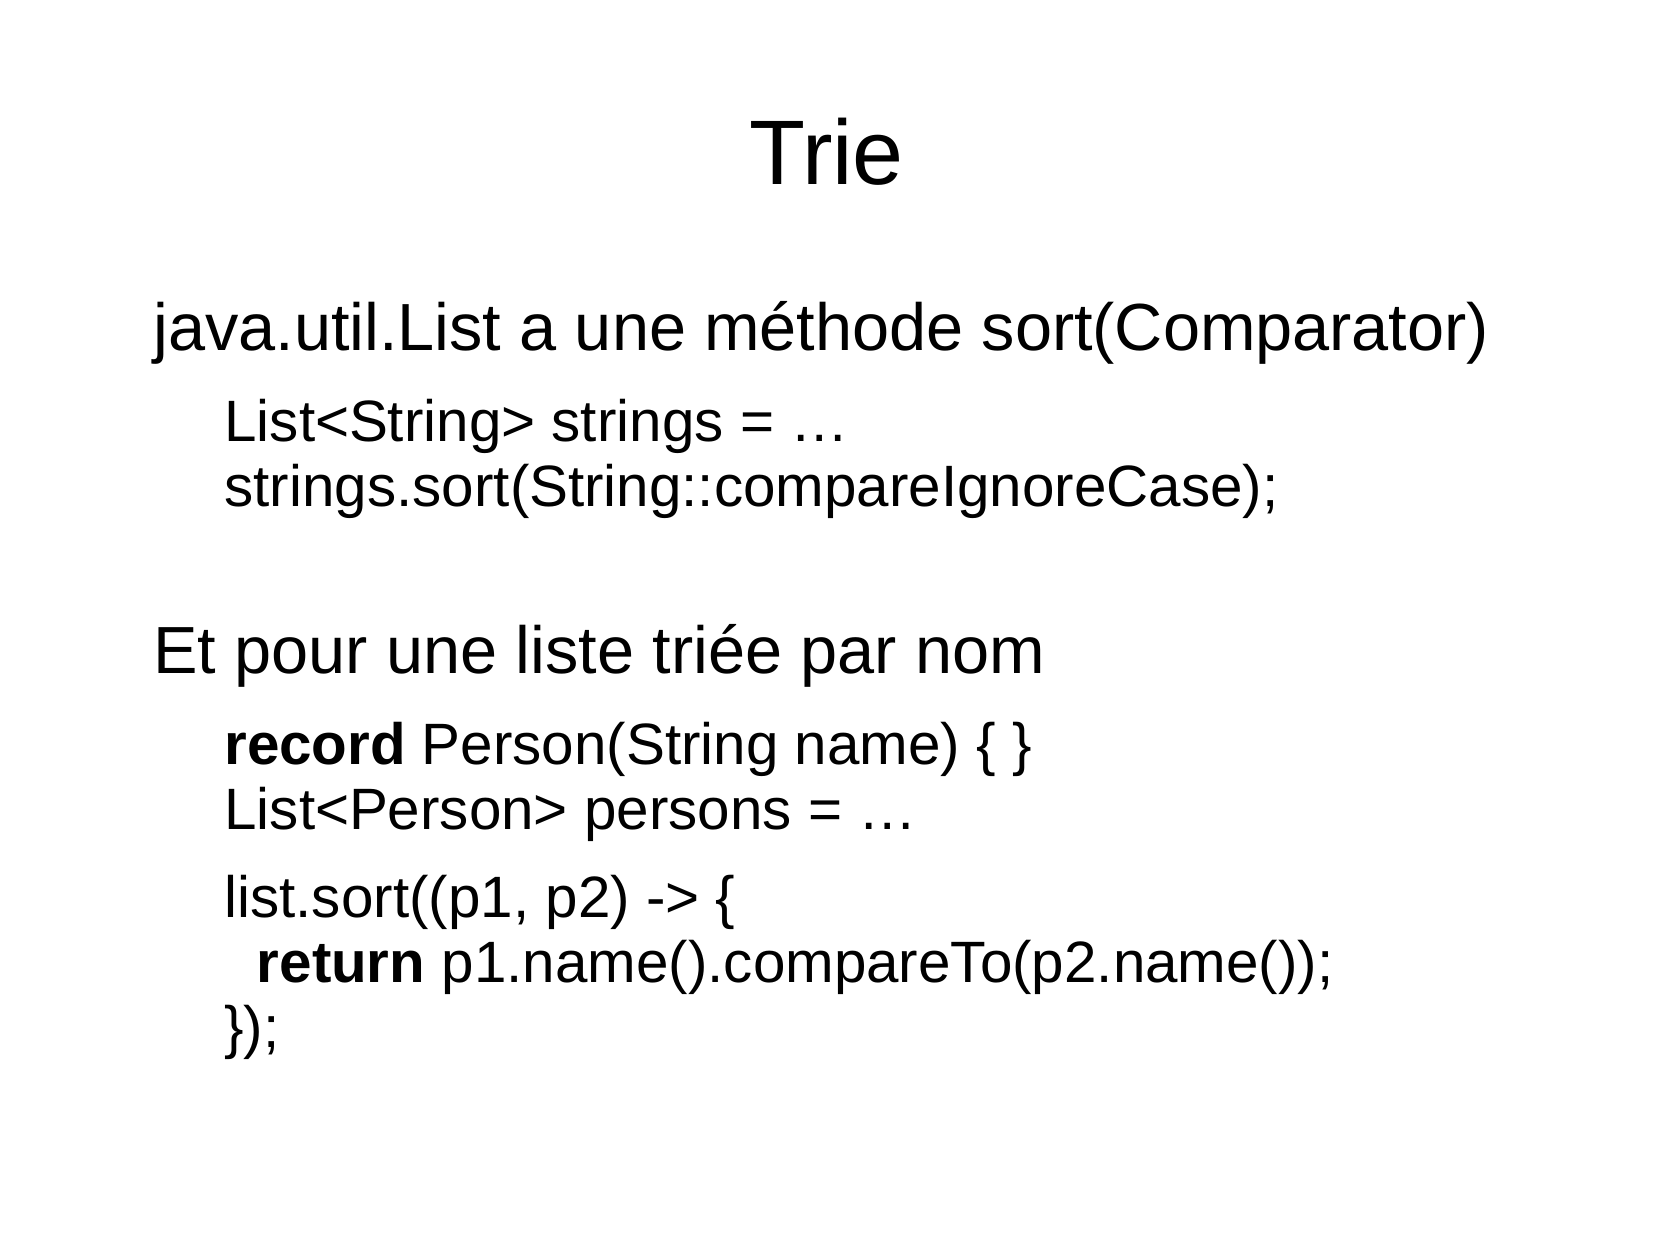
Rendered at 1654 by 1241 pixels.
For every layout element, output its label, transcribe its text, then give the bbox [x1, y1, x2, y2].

list java.util.List a une méthode sort(Comparator) List<String> strings = … strings.sort(String::compareIgnoreCase); Et pour une liste triée par nom record Person(String name) { } List<Person> persons = … list.sort((p1, p2) -> { return p1.name().compareTo(p2.name()); }); [82, 290, 1571, 1141]
title Trie [82, 49, 1571, 257]
